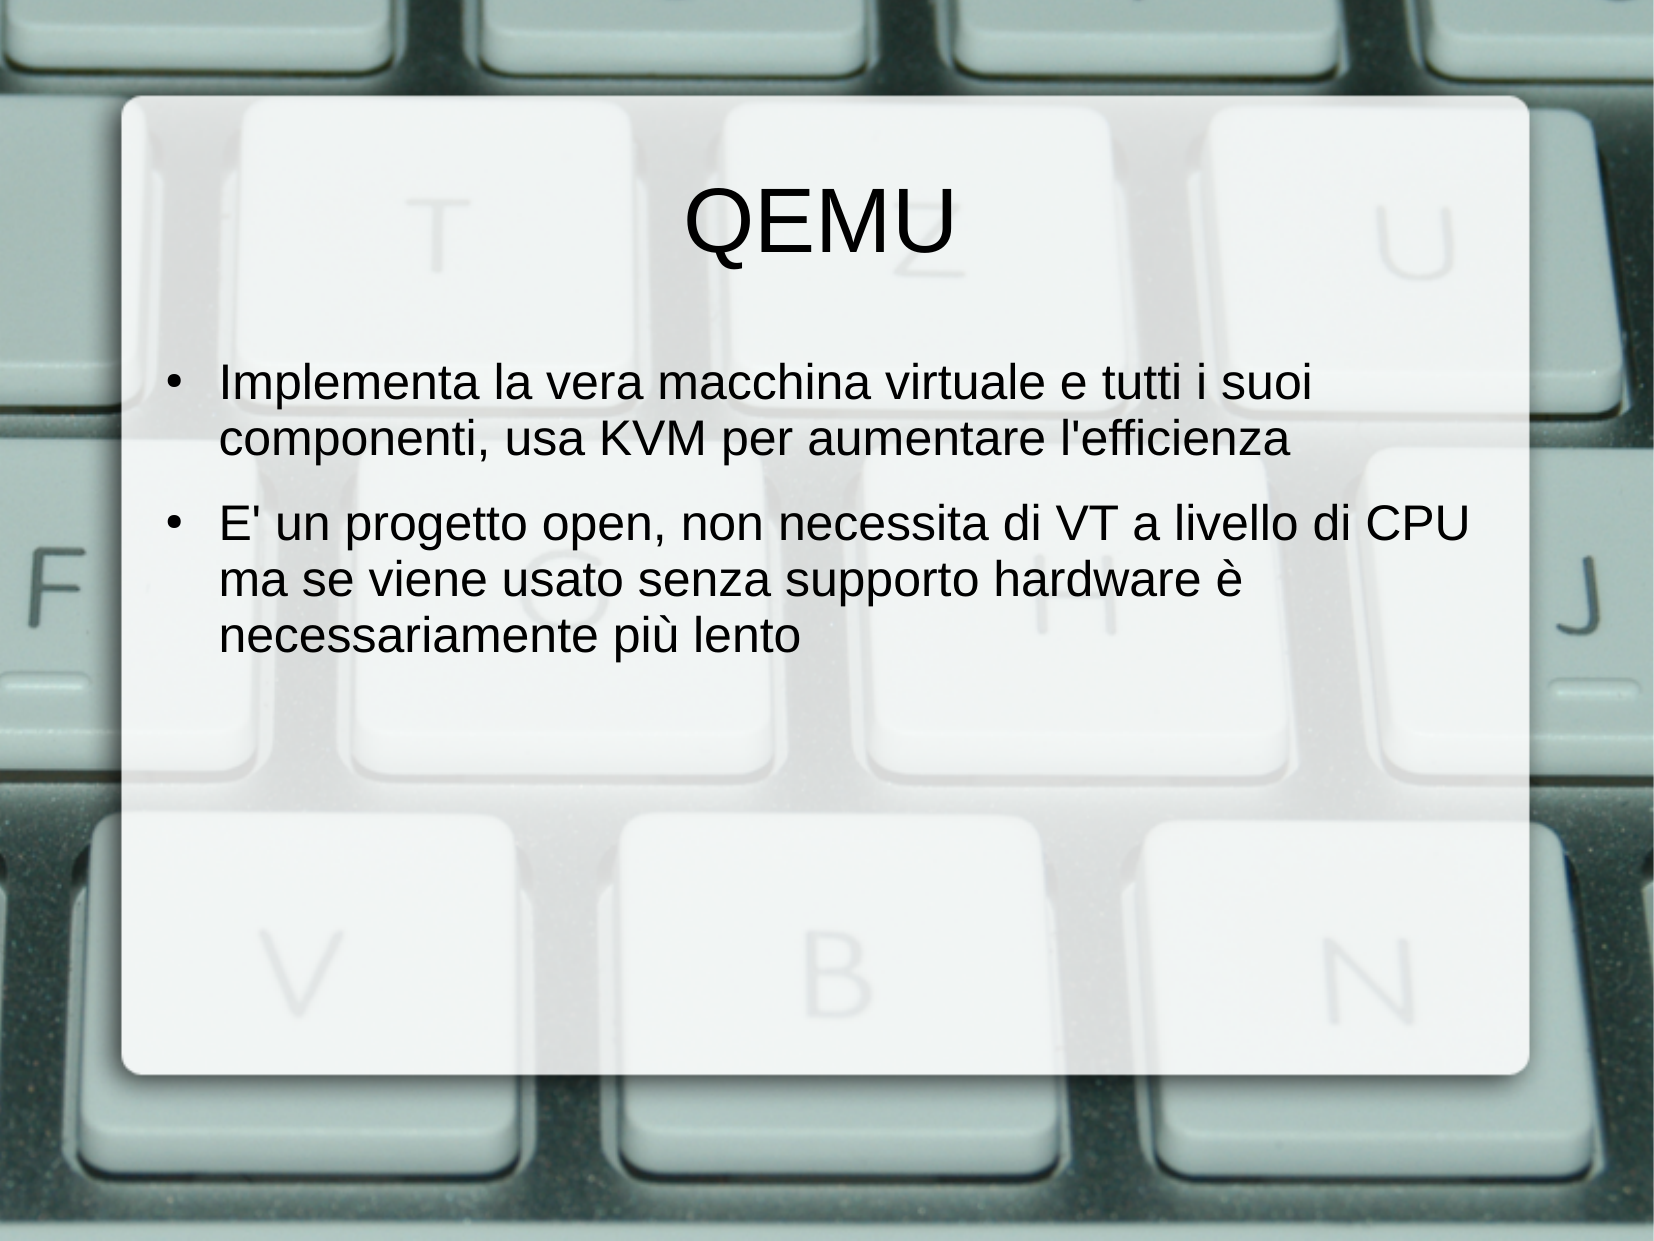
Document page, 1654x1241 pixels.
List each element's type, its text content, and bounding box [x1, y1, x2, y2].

picture [0, 0, 1654, 1241]
title QEMU [135, 117, 1506, 325]
list Implementa la vera macchina virtuale e tutti i suoi componenti, usa KVM per aumentare l'efficienza E' un progetto open, non necessita di VT a livello di CPU ma se viene usato senza supporto hardware è necessariamente più lento [147, 354, 1506, 1074]
